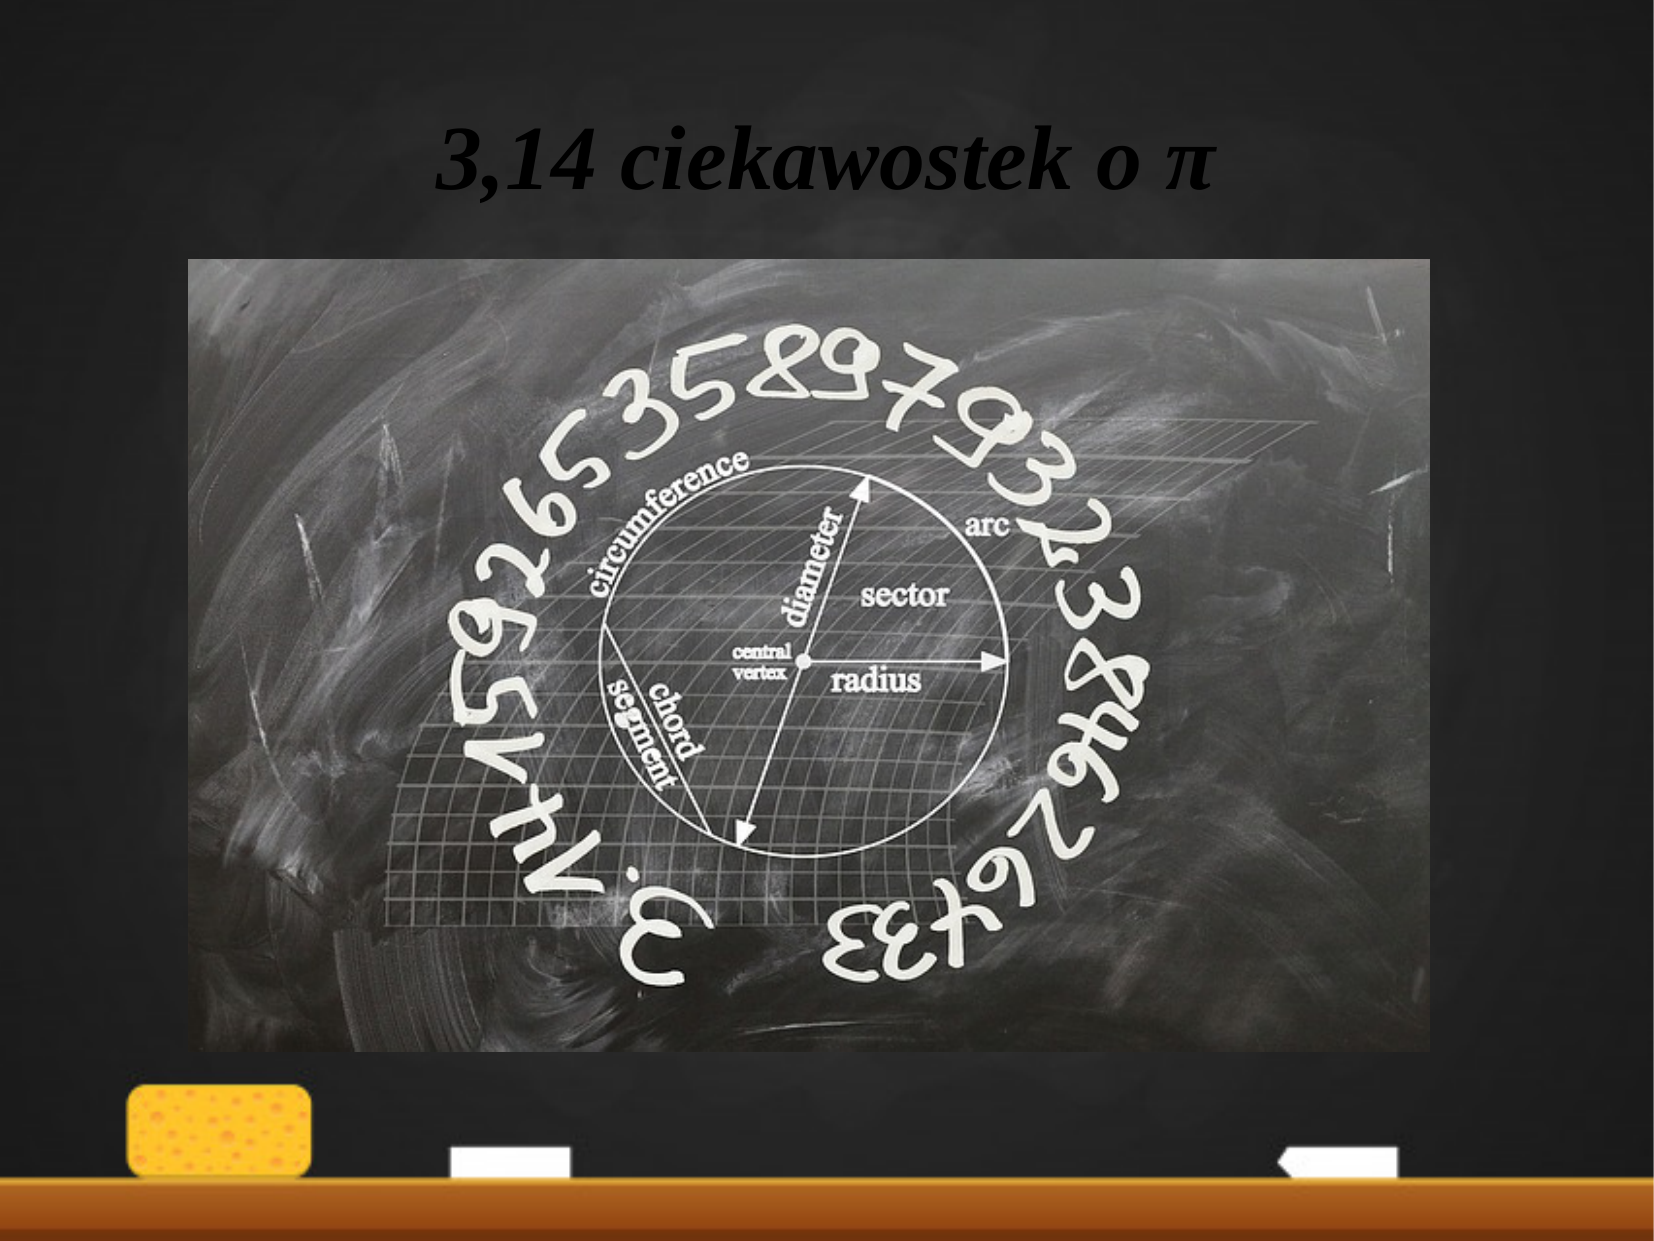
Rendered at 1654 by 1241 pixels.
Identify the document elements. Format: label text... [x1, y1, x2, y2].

title 3,14 ciekawostek o π [82, 49, 1571, 257]
picture [188, 259, 1430, 1052]
